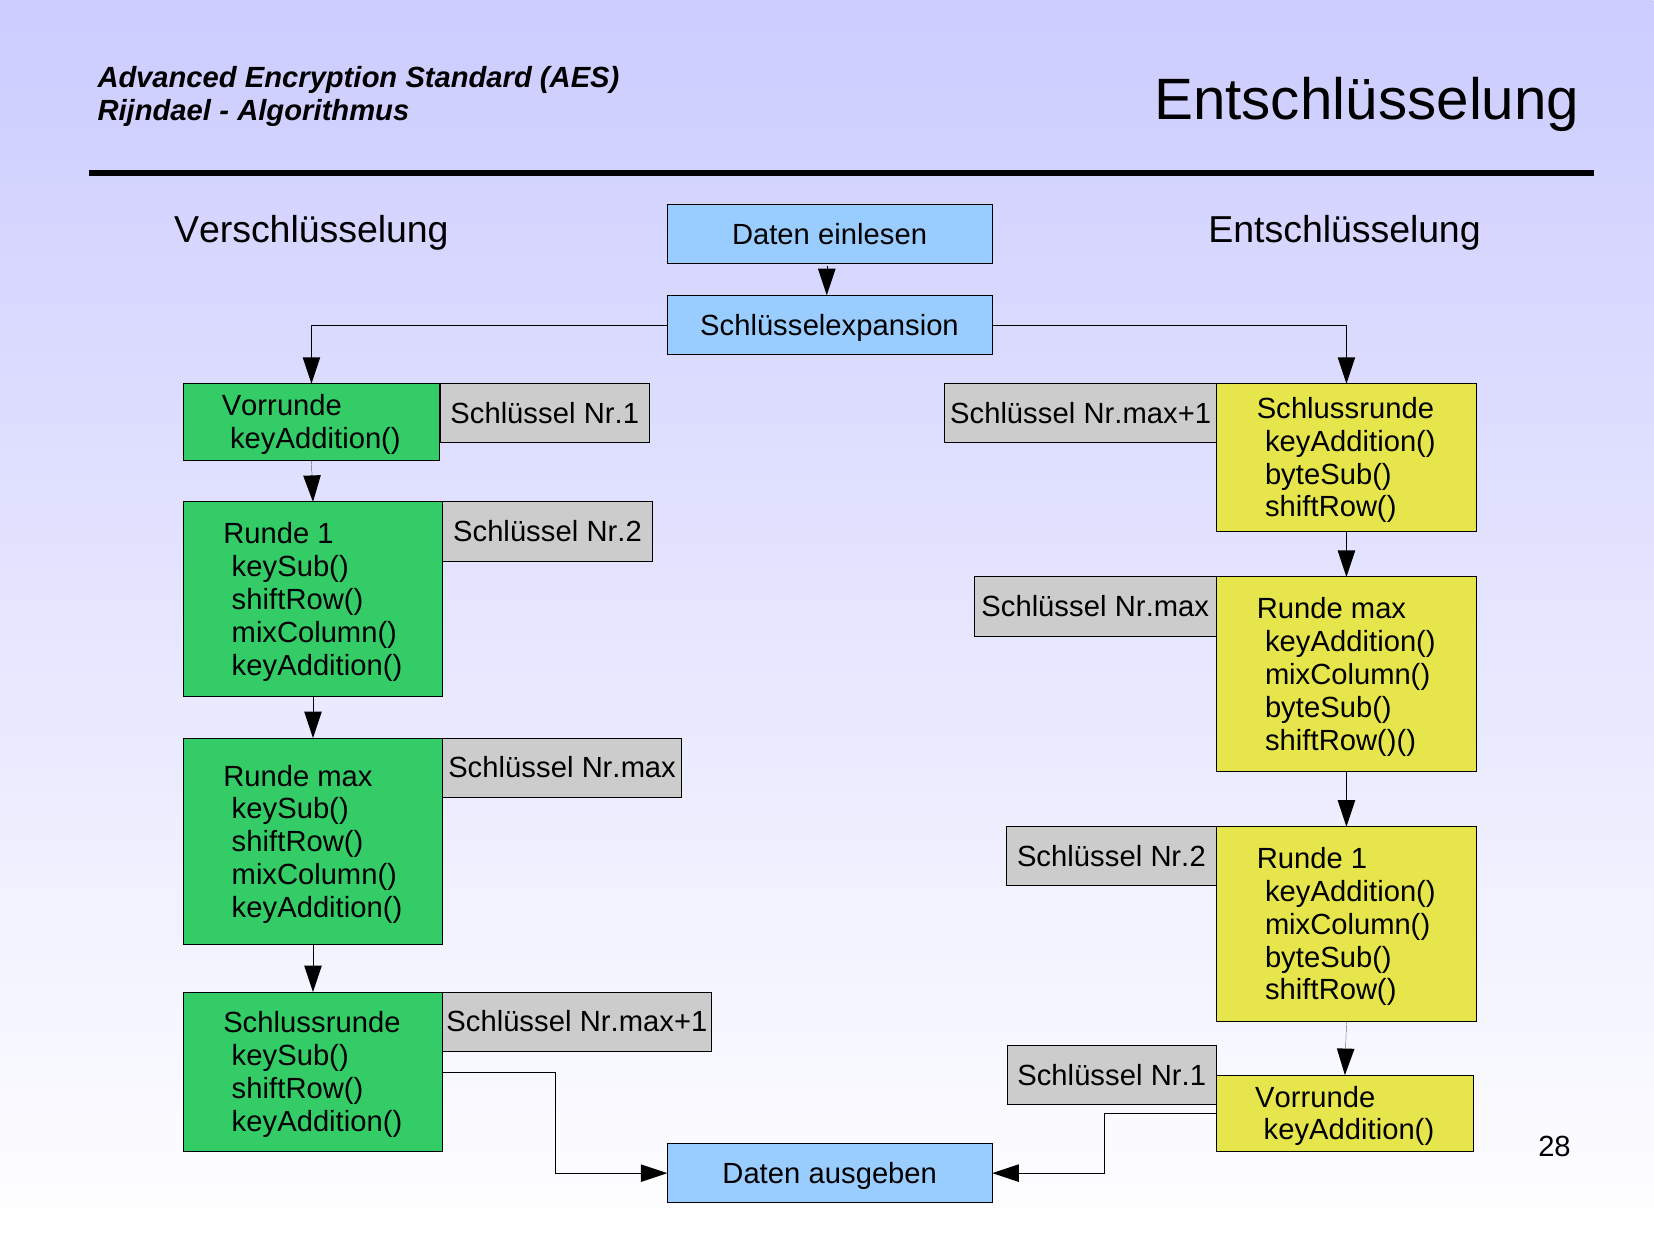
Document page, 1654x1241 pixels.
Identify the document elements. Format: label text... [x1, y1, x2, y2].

text_box Vorrunde keyAddition() [183, 383, 440, 461]
text_box Schlüssel Nr.1 [1007, 1045, 1217, 1105]
text_box Entschlüsselung [767, 59, 1595, 139]
text_box Schlüsselexpansion [667, 295, 993, 355]
text_box Schlüssel Nr.1 [440, 383, 650, 443]
text_box Schlussrunde keySub() shiftRow() keyAddition() [183, 992, 443, 1152]
text_box Advanced Encryption Standard (AES) Rijndael - Algorithmus [82, 29, 650, 159]
text_box Vorrunde keyAddition() [1216, 1075, 1474, 1152]
text_box Runde 1 keySub() shiftRow() mixColumn() keyAddition() [183, 501, 443, 697]
text_box Entschlüsselung [1193, 200, 1496, 258]
text_box Runde max keySub() shiftRow() mixColumn() keyAddition() [183, 738, 443, 945]
text_box Schlüssel Nr.max [974, 576, 1217, 637]
text_box Schlussrunde keyAddition() byteSub() shiftRow() [1216, 383, 1477, 532]
text_box Daten ausgeben [667, 1143, 993, 1203]
text_box Schlüssel Nr.2 [442, 501, 653, 562]
text_box Schlüssel Nr.max+1 [944, 383, 1217, 443]
text_box Verschlüsselung [159, 200, 485, 258]
text_box Daten einlesen [667, 204, 993, 264]
text_box Schlüssel Nr.max+1 [442, 992, 712, 1052]
text_box Runde 1 keyAddition() mixColumn() byteSub() shiftRow() [1216, 826, 1477, 1022]
text_box Schlüssel Nr.max [442, 738, 682, 798]
text_box Schlüssel Nr.2 [1006, 826, 1217, 886]
text_box Runde max keyAddition() mixColumn() byteSub() shiftRow()() [1216, 576, 1477, 772]
